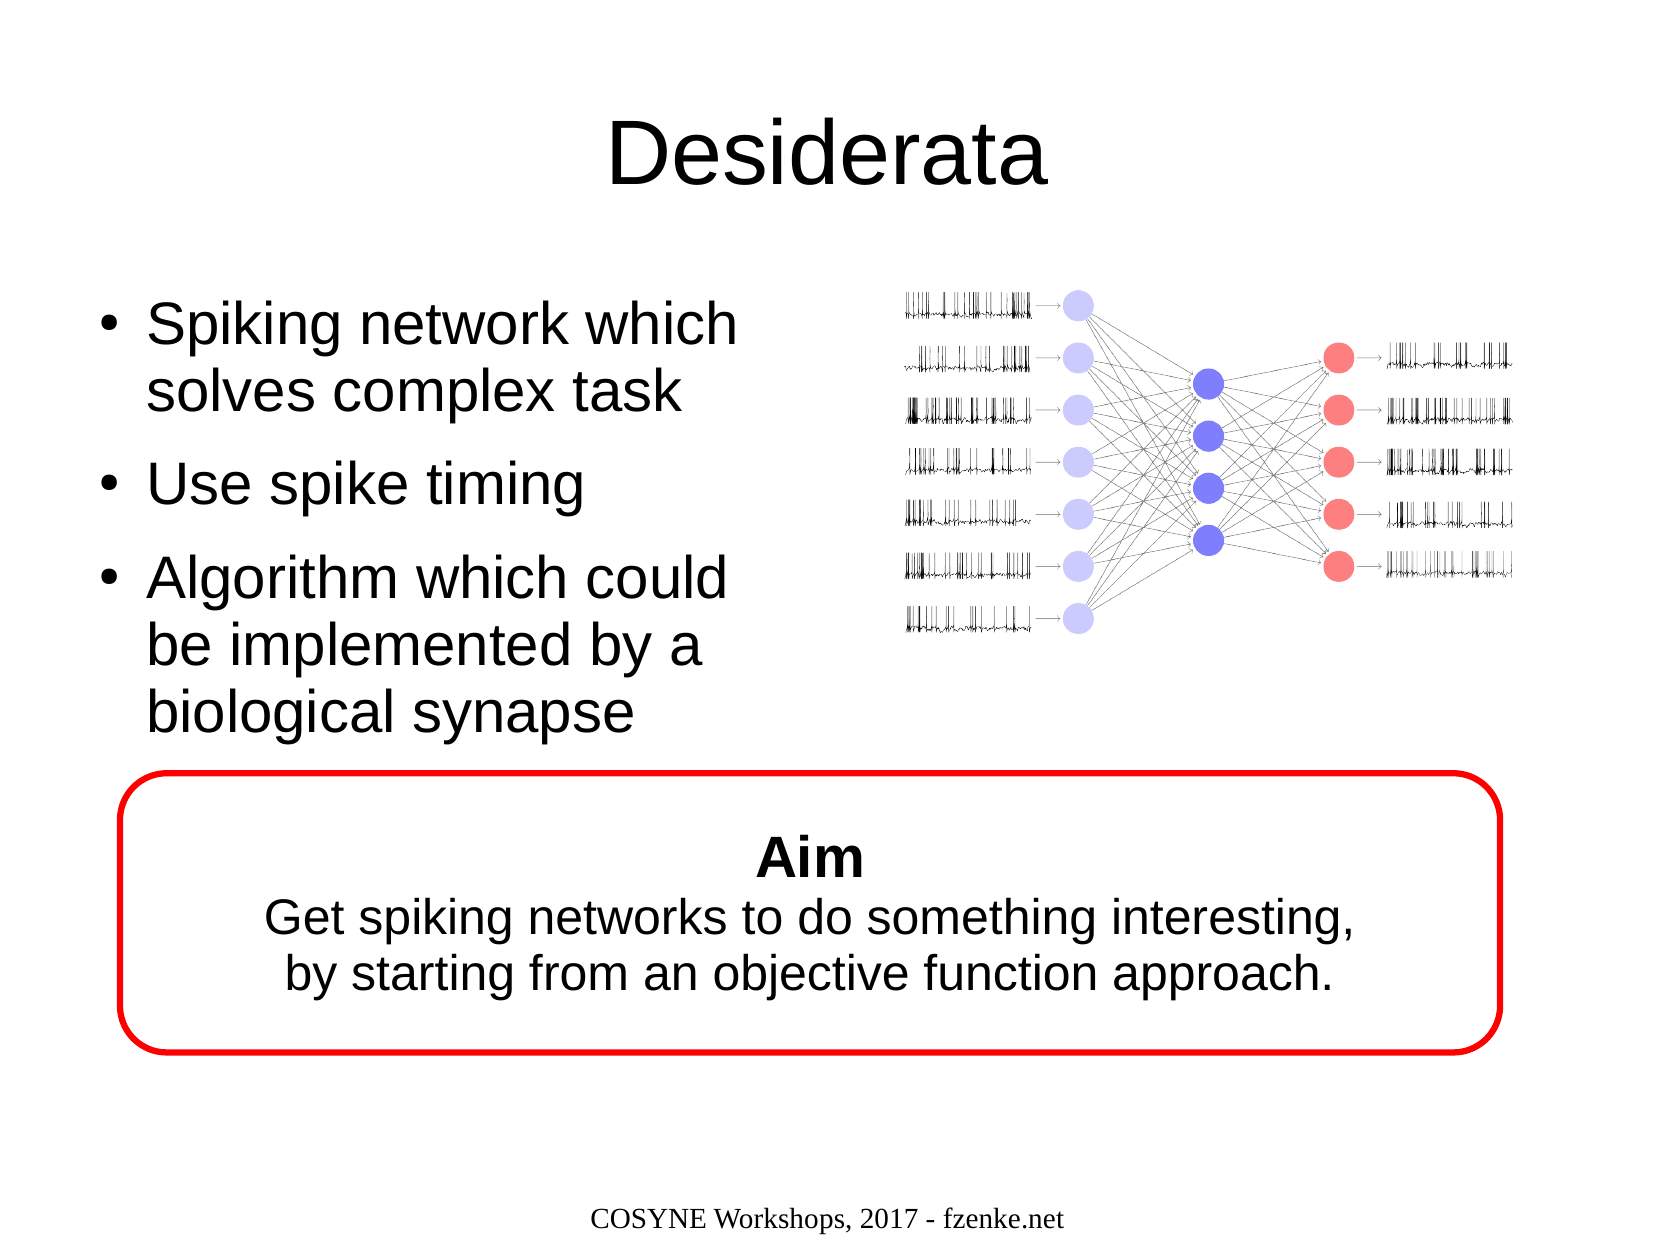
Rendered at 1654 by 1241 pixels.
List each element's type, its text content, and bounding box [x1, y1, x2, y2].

text_box Aim Get spiking networks to do something interesting, by starting from an objective function approach. [120, 773, 1501, 1053]
picture [904, 290, 1513, 634]
list Spiking network which solves complex task Use spike timing Algorithm which could be implemented by a biological synapse Local in time (“on-line”) Local in space or as local as possible (third factors) [82, 290, 809, 1010]
title Desiderata [82, 49, 1571, 257]
